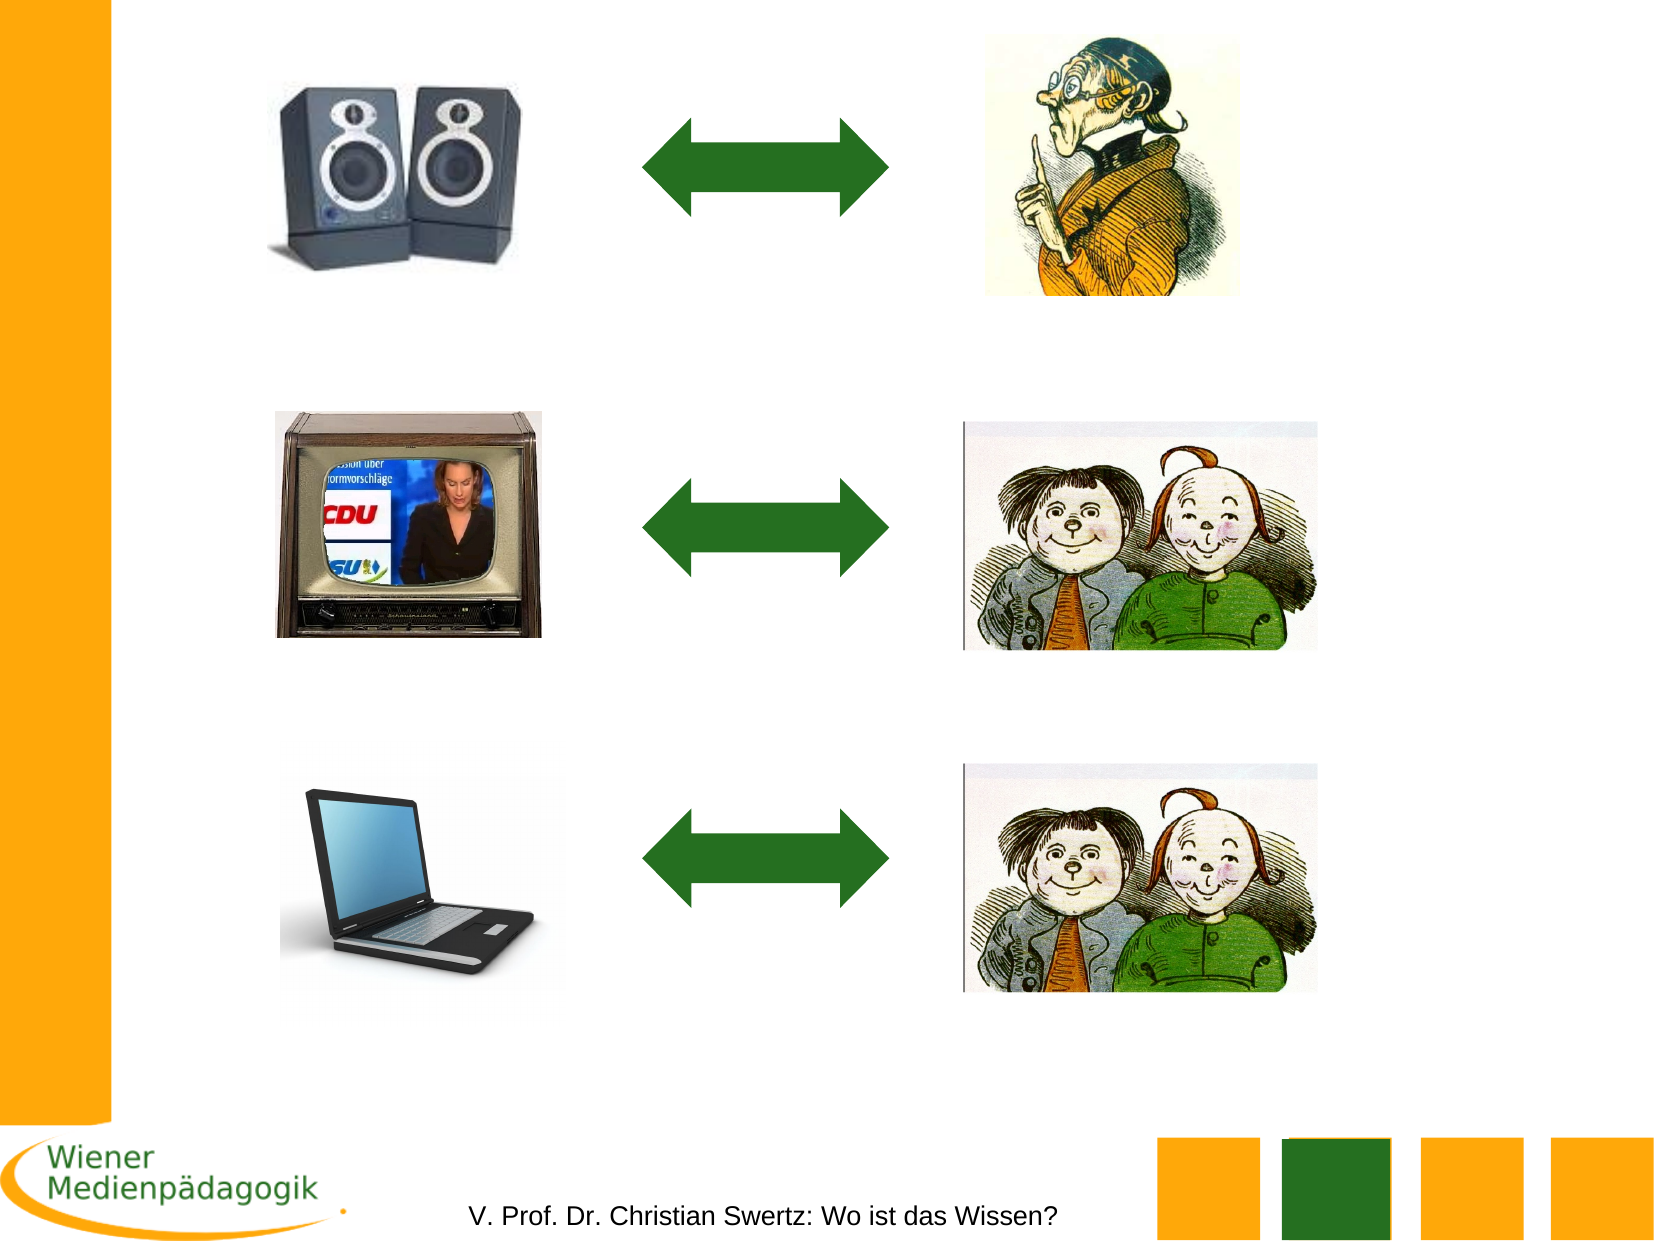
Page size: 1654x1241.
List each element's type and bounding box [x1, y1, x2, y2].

picture [963, 763, 1323, 998]
picture [985, 34, 1240, 296]
picture [963, 421, 1323, 656]
picture [280, 741, 566, 1027]
picture [267, 50, 523, 309]
text_box [642, 808, 890, 908]
text_box [641, 117, 890, 218]
text_box [1281, 1139, 1391, 1241]
picture [275, 411, 542, 638]
text_box [642, 477, 890, 578]
picture [0, 1114, 398, 1241]
